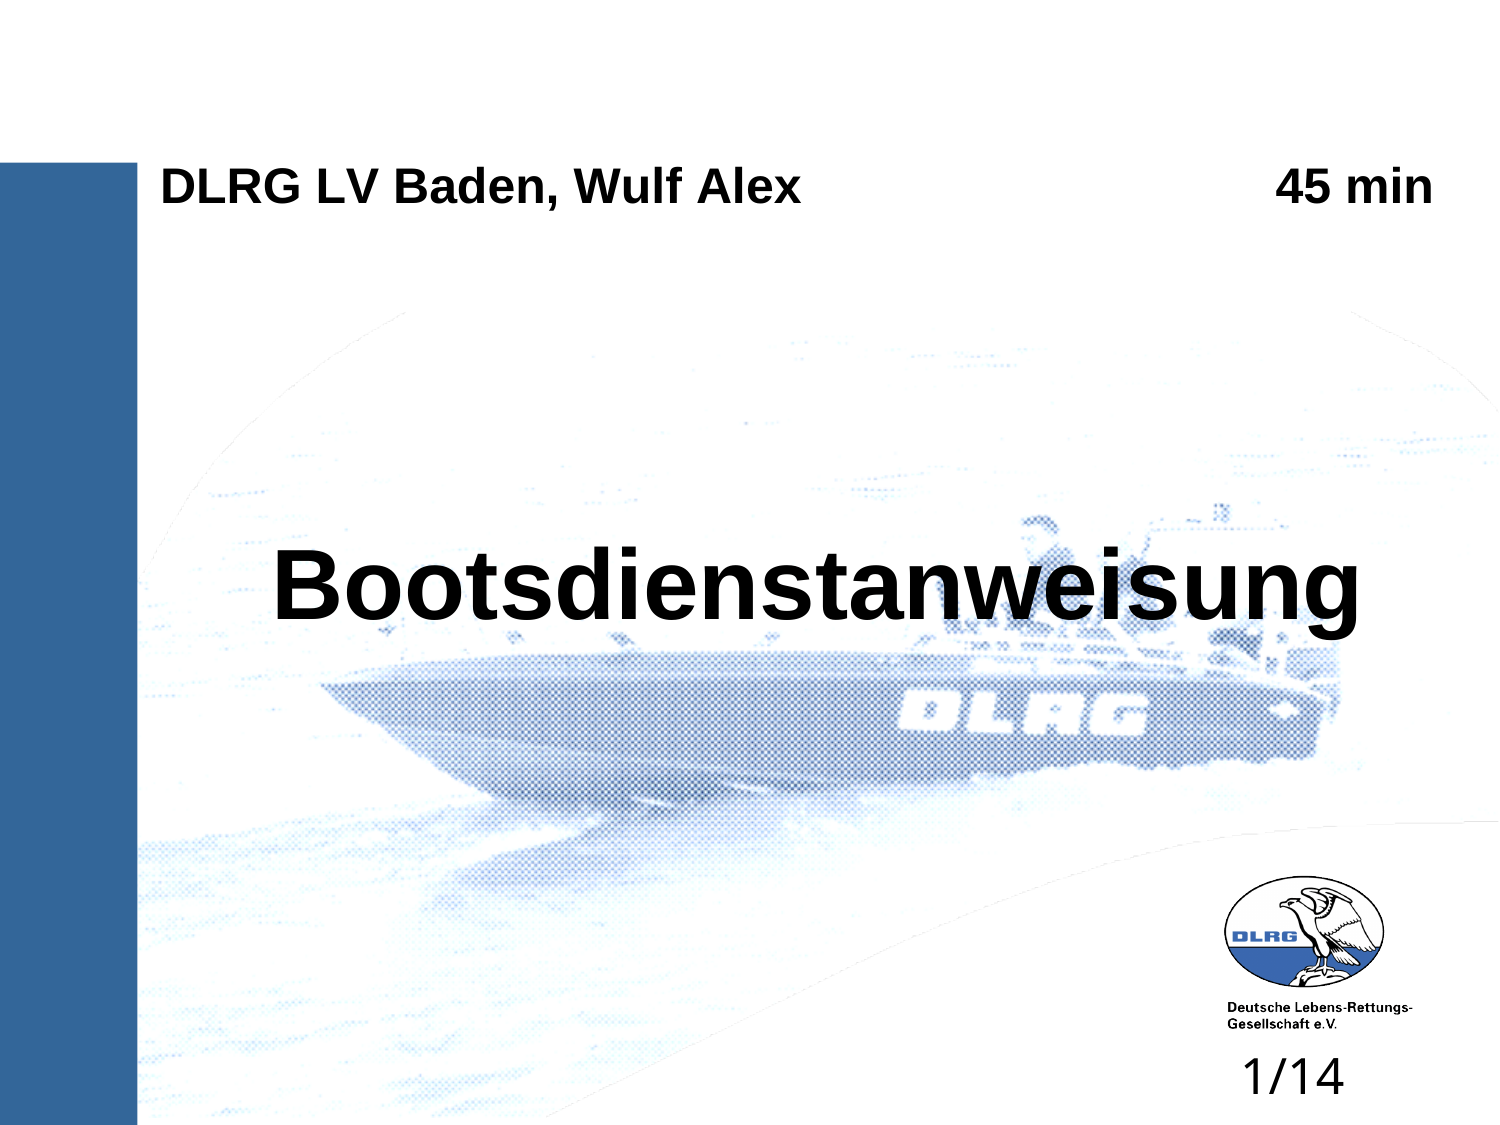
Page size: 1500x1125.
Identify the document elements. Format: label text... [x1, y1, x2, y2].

title Bootsdienstanweisung [257, 492, 1387, 683]
text_box DLRG LV Baden, Wulf Alex 45 min [145, 162, 1446, 237]
picture [138, 311, 1499, 1118]
text_box <Nummer>/14 [1225, 1048, 1500, 1119]
